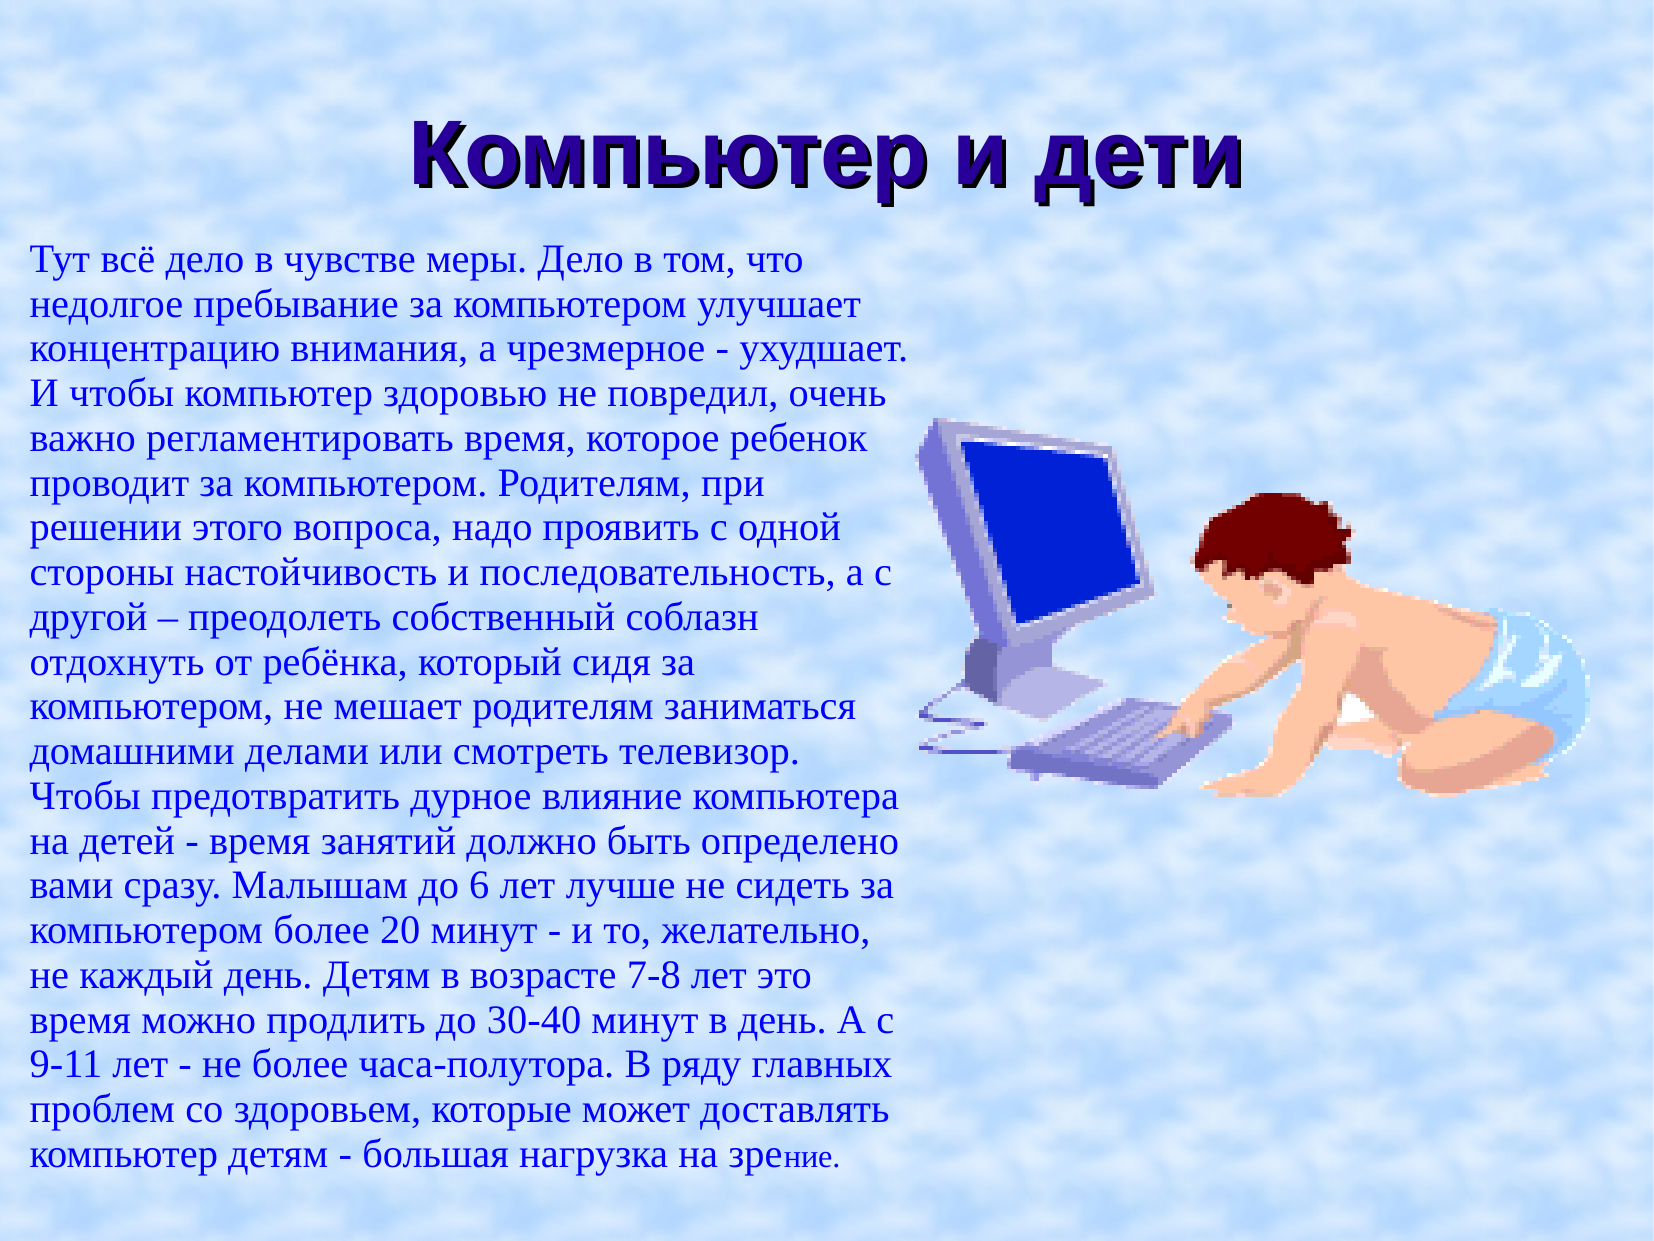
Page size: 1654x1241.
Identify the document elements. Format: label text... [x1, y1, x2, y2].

list Тут всё дело в чувстве меры. Дело в том, что недолгое пребывание за компьютером улучшает концентрацию внимания, а чрезмерное - ухудшает. И чтобы компьютер здоровью не повредил, очень важно регламентировать время, которое ребенок проводит за компьютером. Родителям, при решении этого вопроса, надо проявить с одной стороны настойчивость и последовательность, а с другой – преодолеть собственный соблазн отдохнуть от ребёнка, который сидя за компьютером, не мешает родителям заниматься домашними делами или смотреть телевизор. Чтобы предотвратить дурное влияние компьютера на детей - время занятий должно быть определено вами сразу. Малышам до 6 лет лучше не сидеть за компьютером более 20 минут - и то, желательно, не каждый день. Детям в возрасте 7-8 лет это время можно продлить до 30-40 минут в день. А с 9-11 лет - не более часа-полутора. В ряду главных проблем со здоровьем, которые может доставлять компьютер детям - большая нагрузка на зрение. [29, 236, 916, 1241]
picture [0, 0, 1654, 1241]
title Компьютер и дети [82, 56, 1571, 250]
